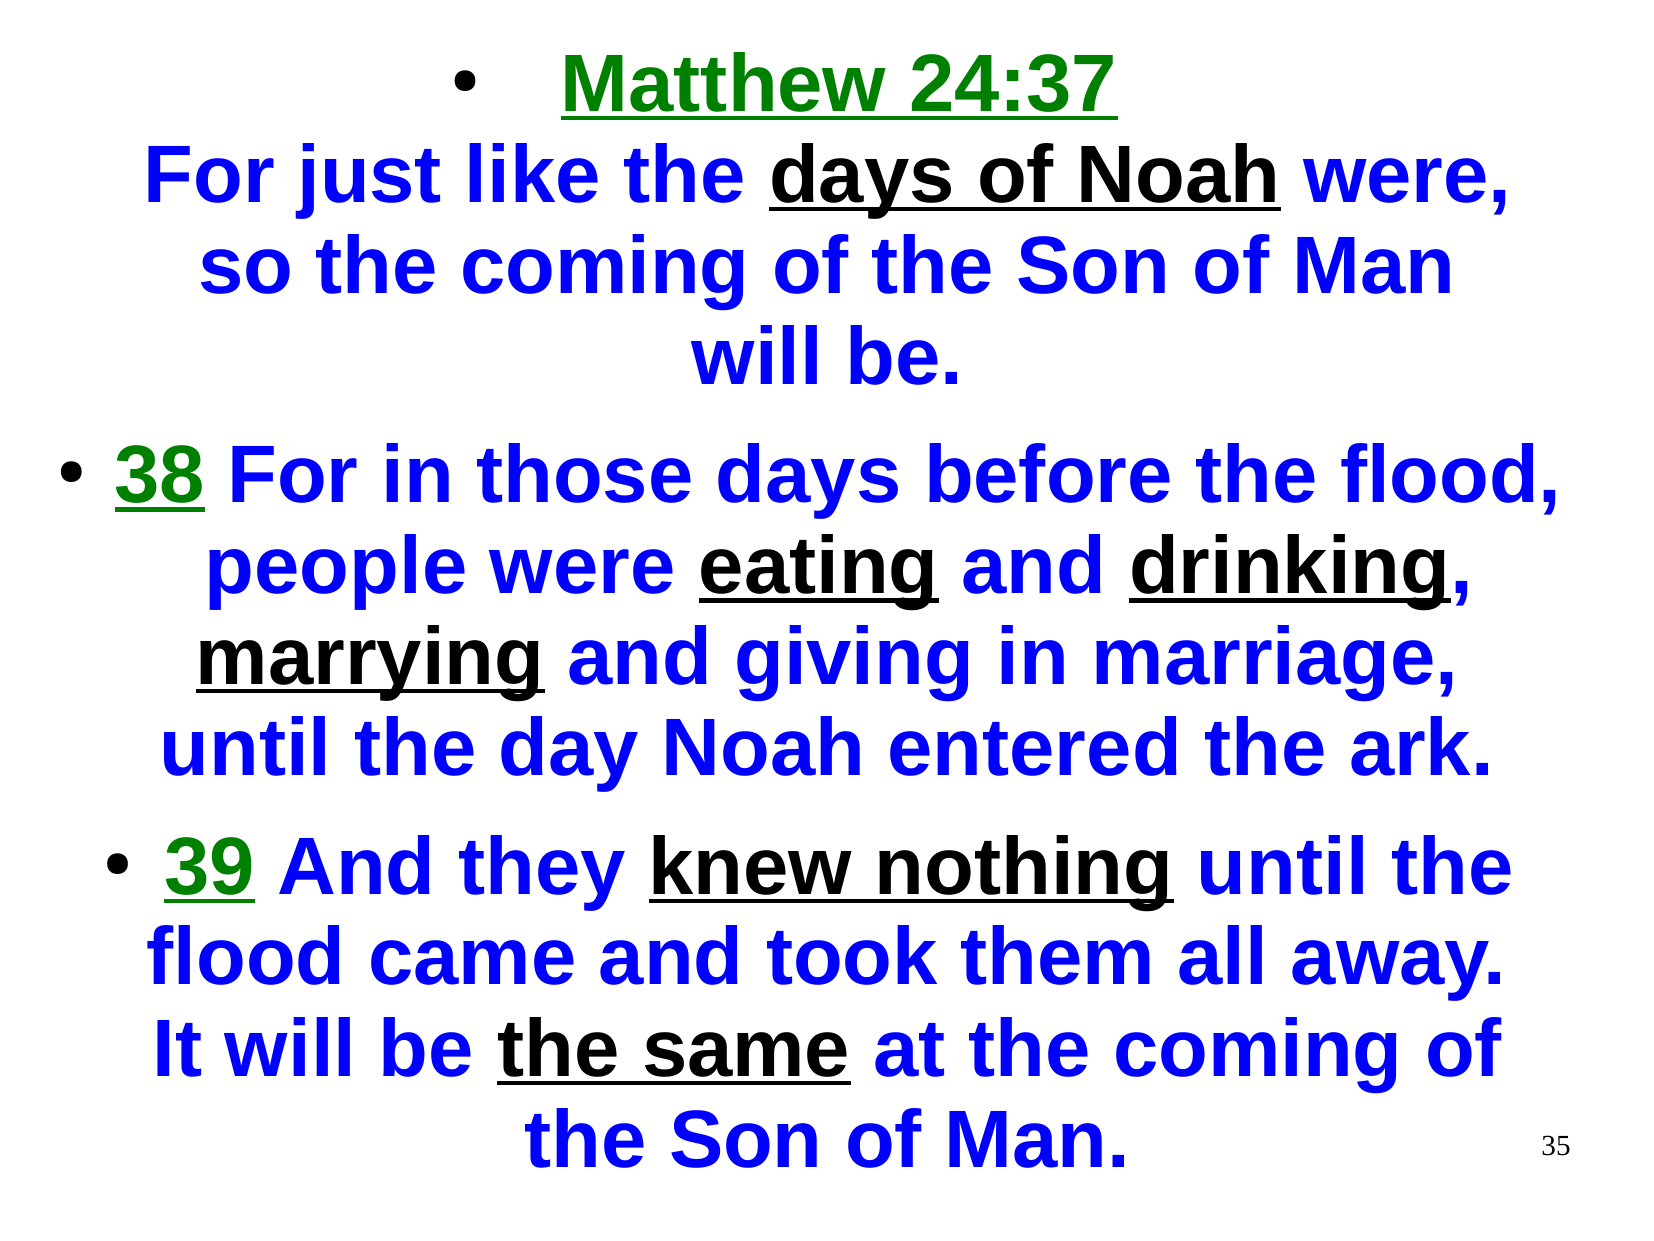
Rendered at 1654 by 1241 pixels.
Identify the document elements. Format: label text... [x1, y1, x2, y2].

list Matthew 24:37 For just like the days of Noah were, so the coming of the Son of Man will be. 38 For in those days before the flood, people were eating and drinking, marrying and giving in marriage, until the day Noah entered the ark. 39 And they knew nothing until the flood came and took them all away. It will be the same at the coming of the Son of Man. [0, 37, 1613, 1201]
